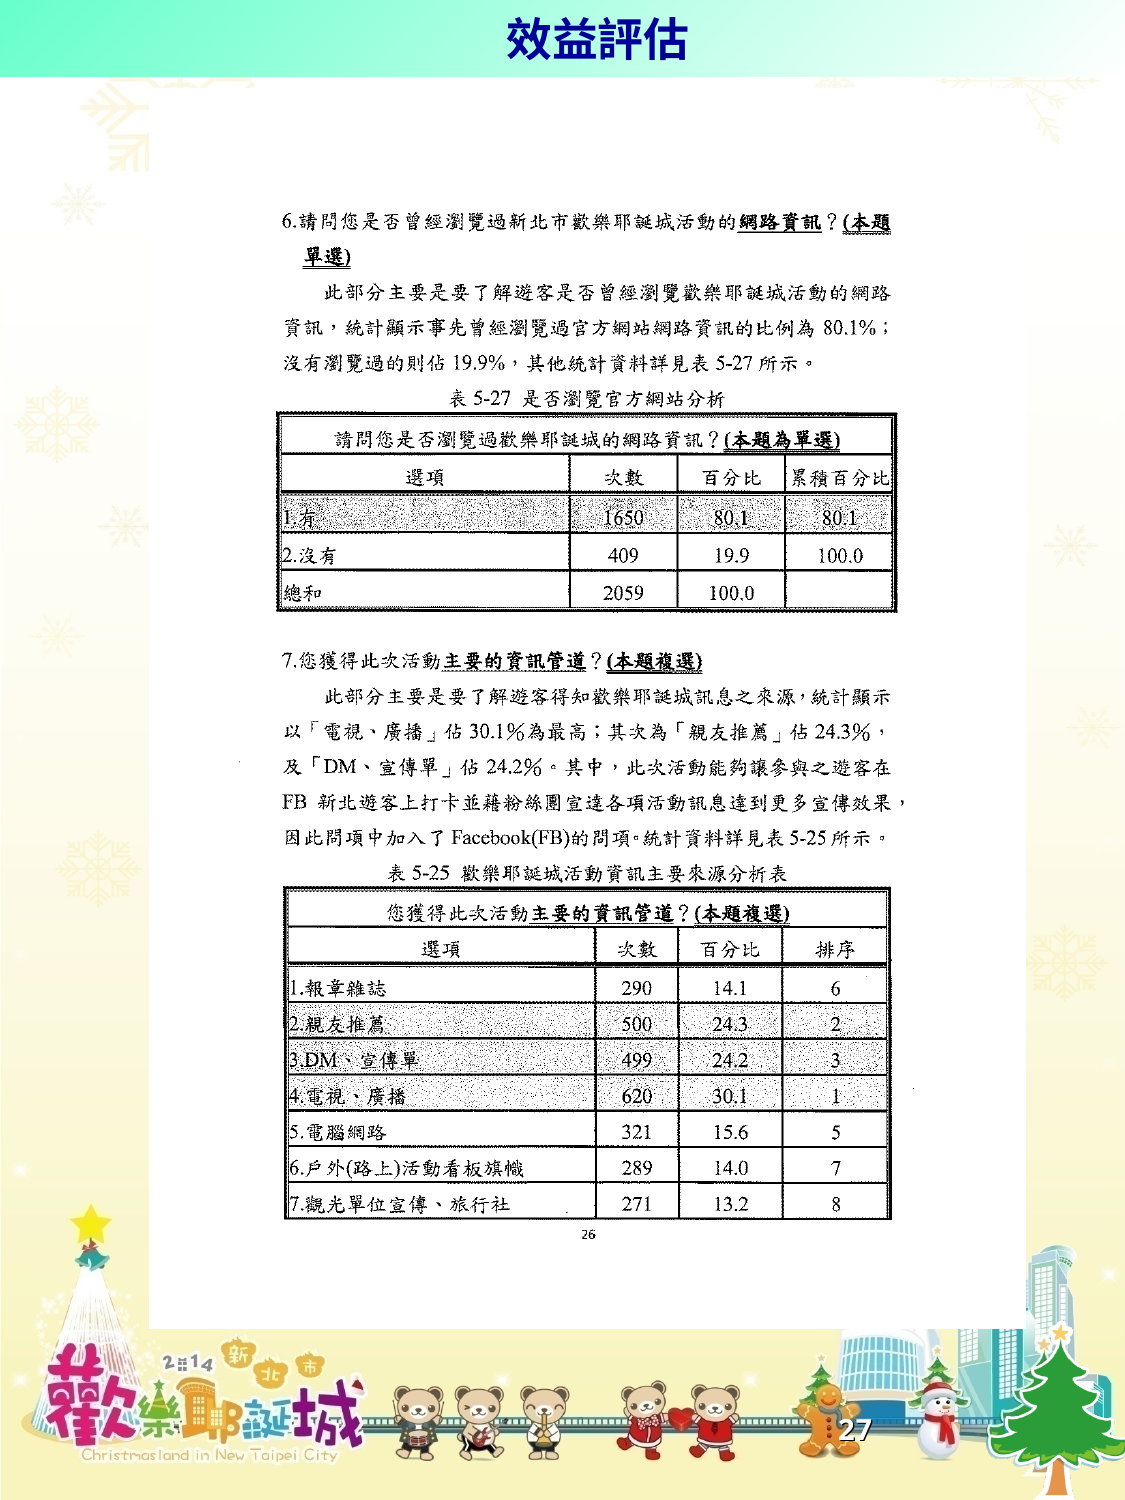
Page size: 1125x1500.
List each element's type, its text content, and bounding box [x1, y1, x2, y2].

text_box 27 [822, 1390, 1085, 1471]
title 效益評估 [196, 0, 1000, 76]
picture [149, 88, 1026, 1329]
